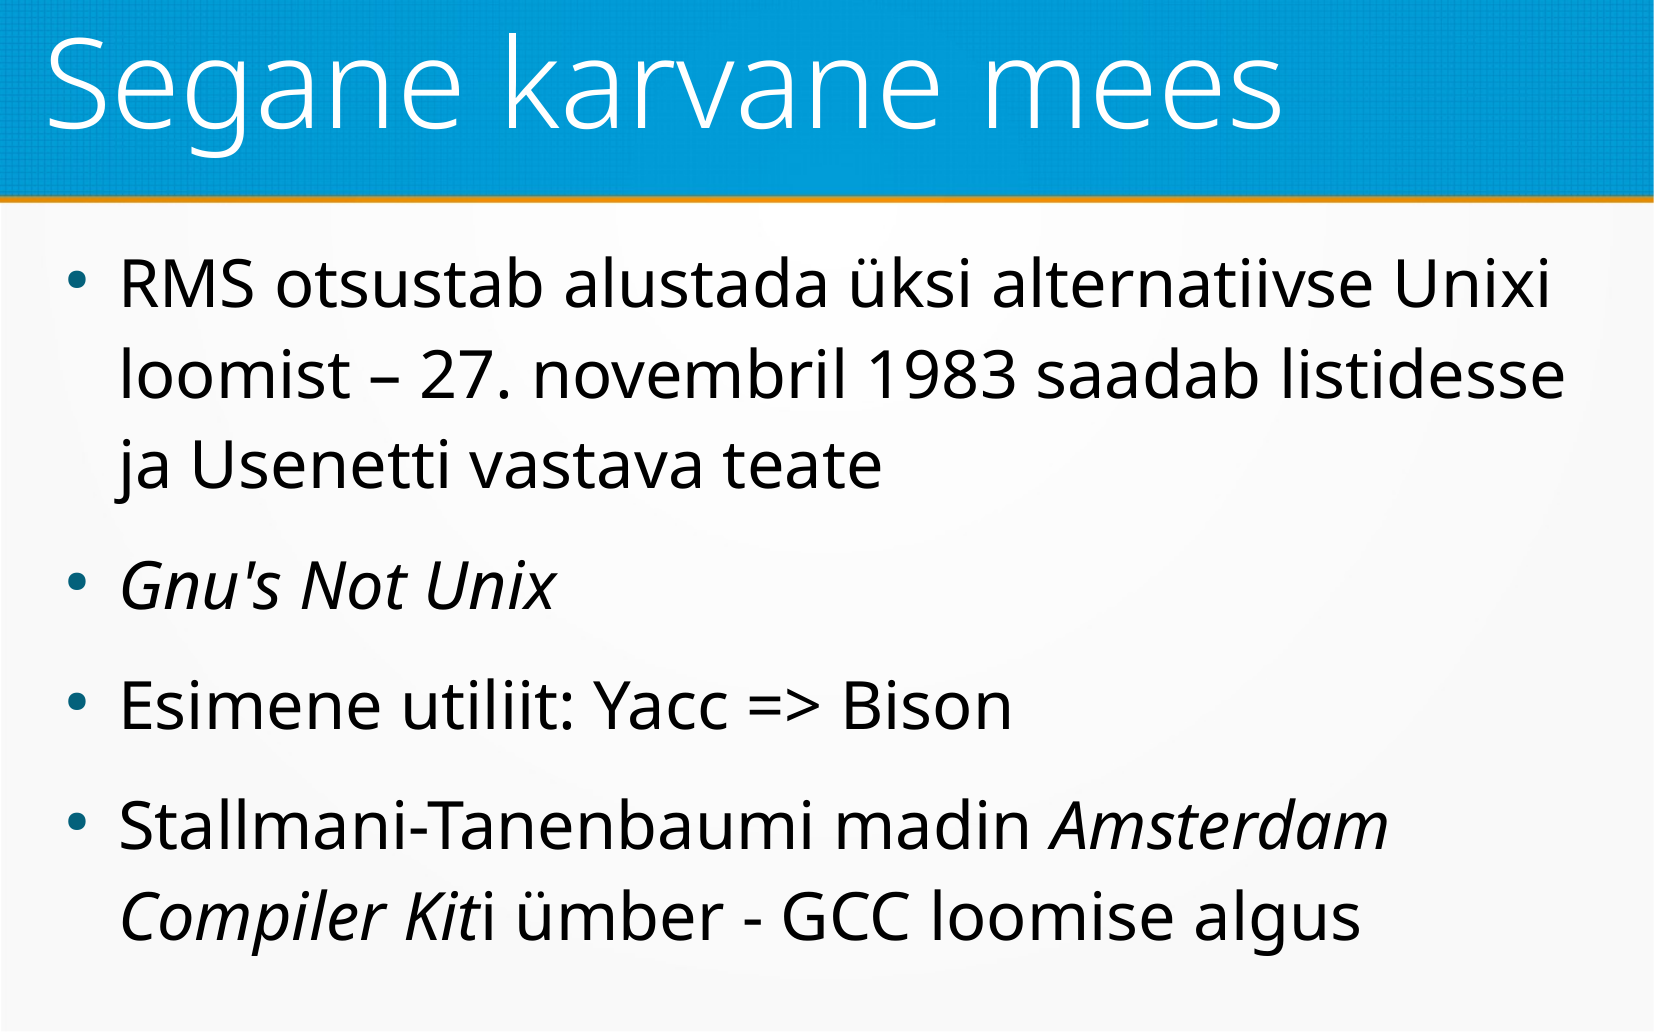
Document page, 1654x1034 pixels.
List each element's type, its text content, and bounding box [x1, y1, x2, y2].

list RMS otsustab alustada üksi alternatiivse Unixi loomist – 27. novembril 1983 saadab listidesse ja Usenetti vastava teate Gnu's Not Unix Esimene utiliit: Yacc => Bison Stallmani-Tanenbaumi madin Amsterdam Compiler Kiti ümber - GCC loomise algus [47, 236, 1607, 1002]
picture [0, 195, 1654, 1034]
title Segane karvane mees [43, 0, 1619, 166]
